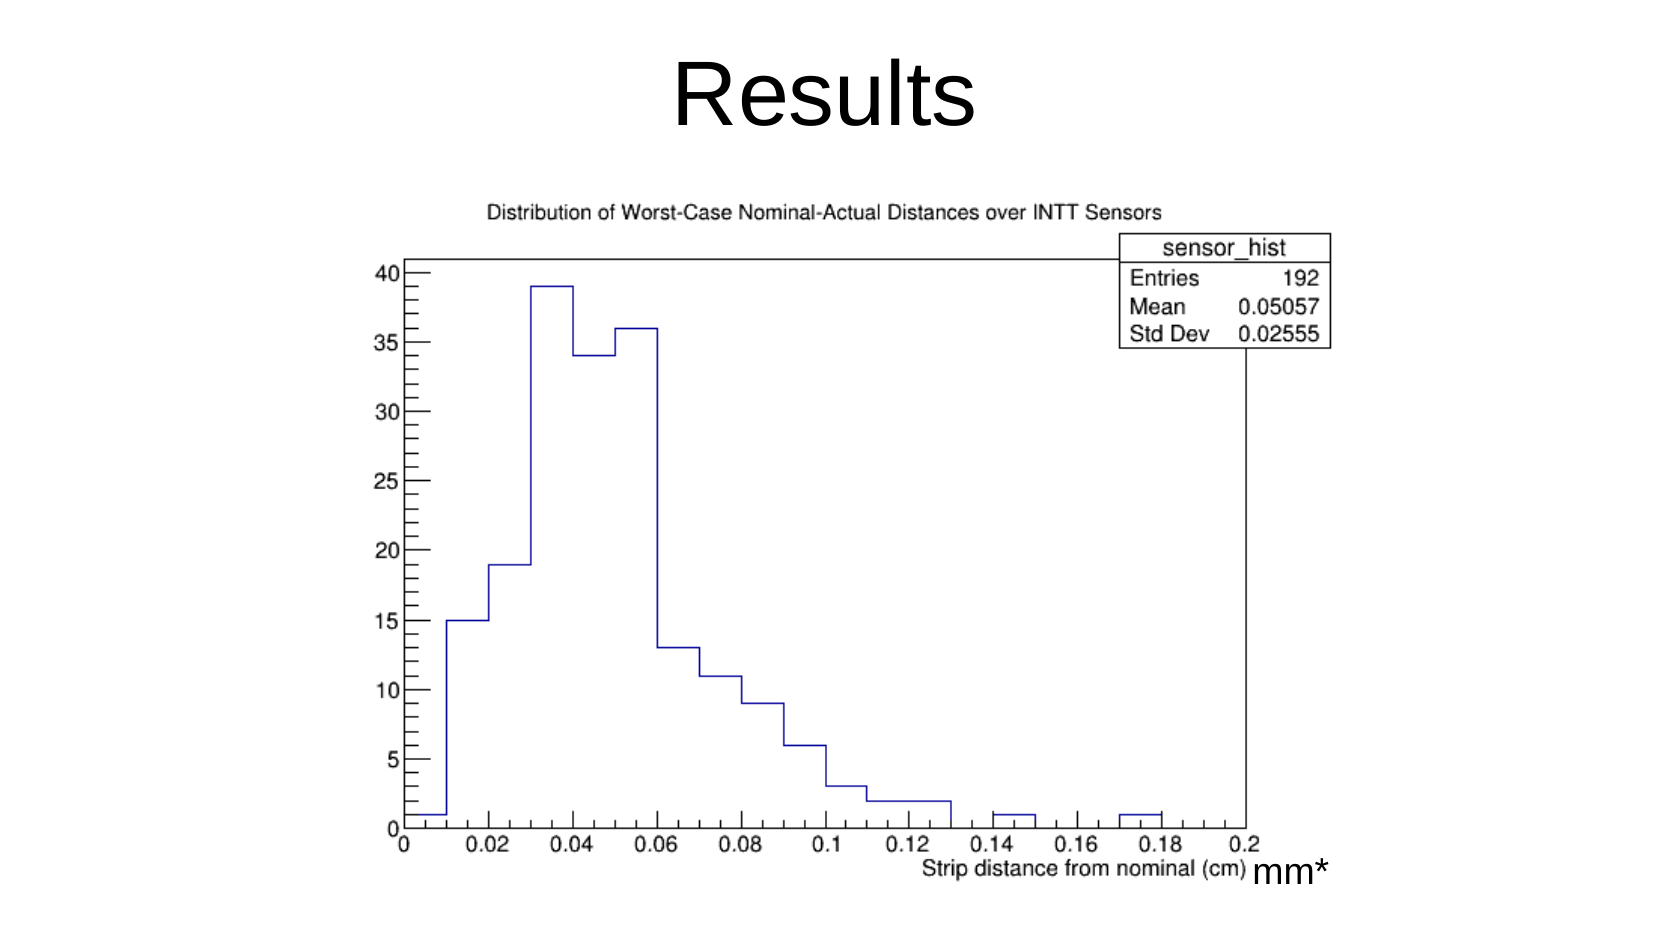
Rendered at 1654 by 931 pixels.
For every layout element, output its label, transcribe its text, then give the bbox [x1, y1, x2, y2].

text_box mm* [1237, 843, 1345, 901]
title Results [0, 0, 1651, 188]
picture [300, 188, 1351, 901]
